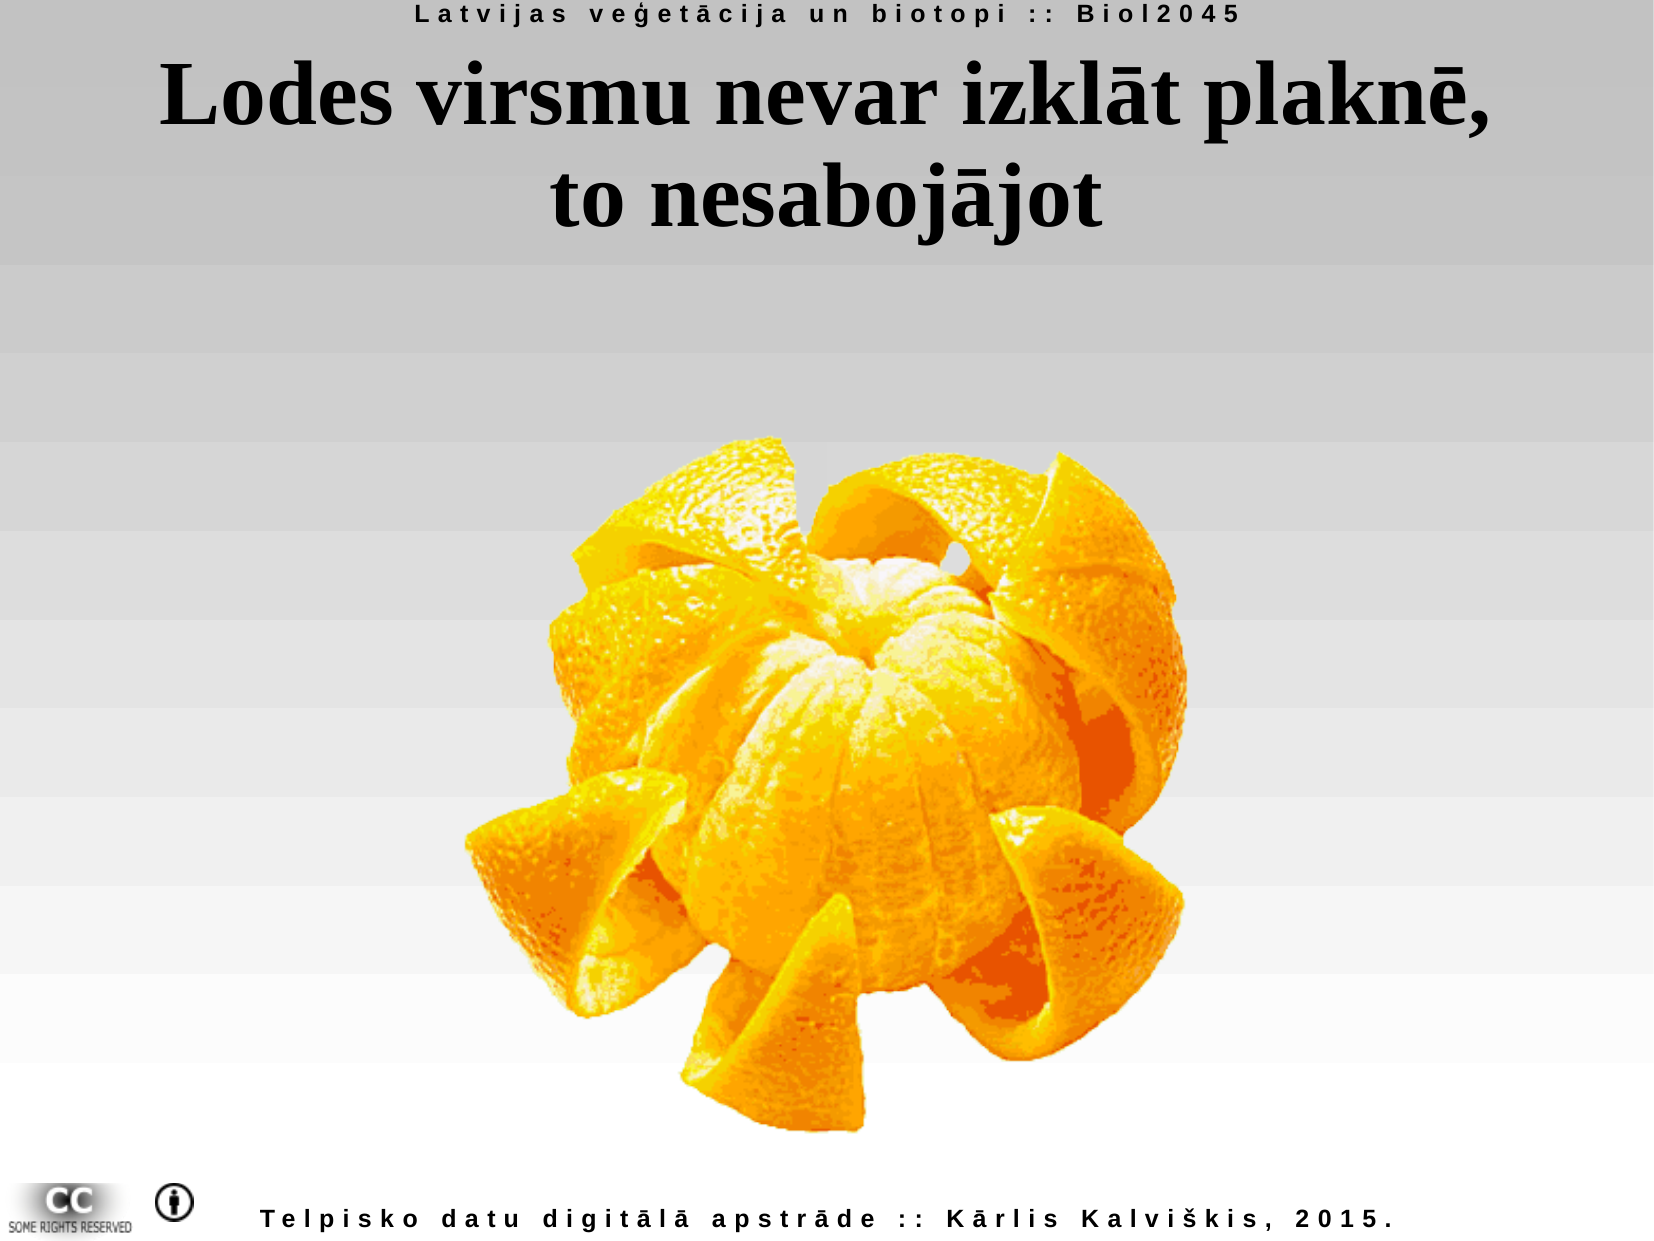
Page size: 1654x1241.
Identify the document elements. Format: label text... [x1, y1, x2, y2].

title Lodes virsmu nevar izklāt plaknē, to nesabojājot [0, 1, 1654, 287]
picture [0, 287, 1654, 1241]
